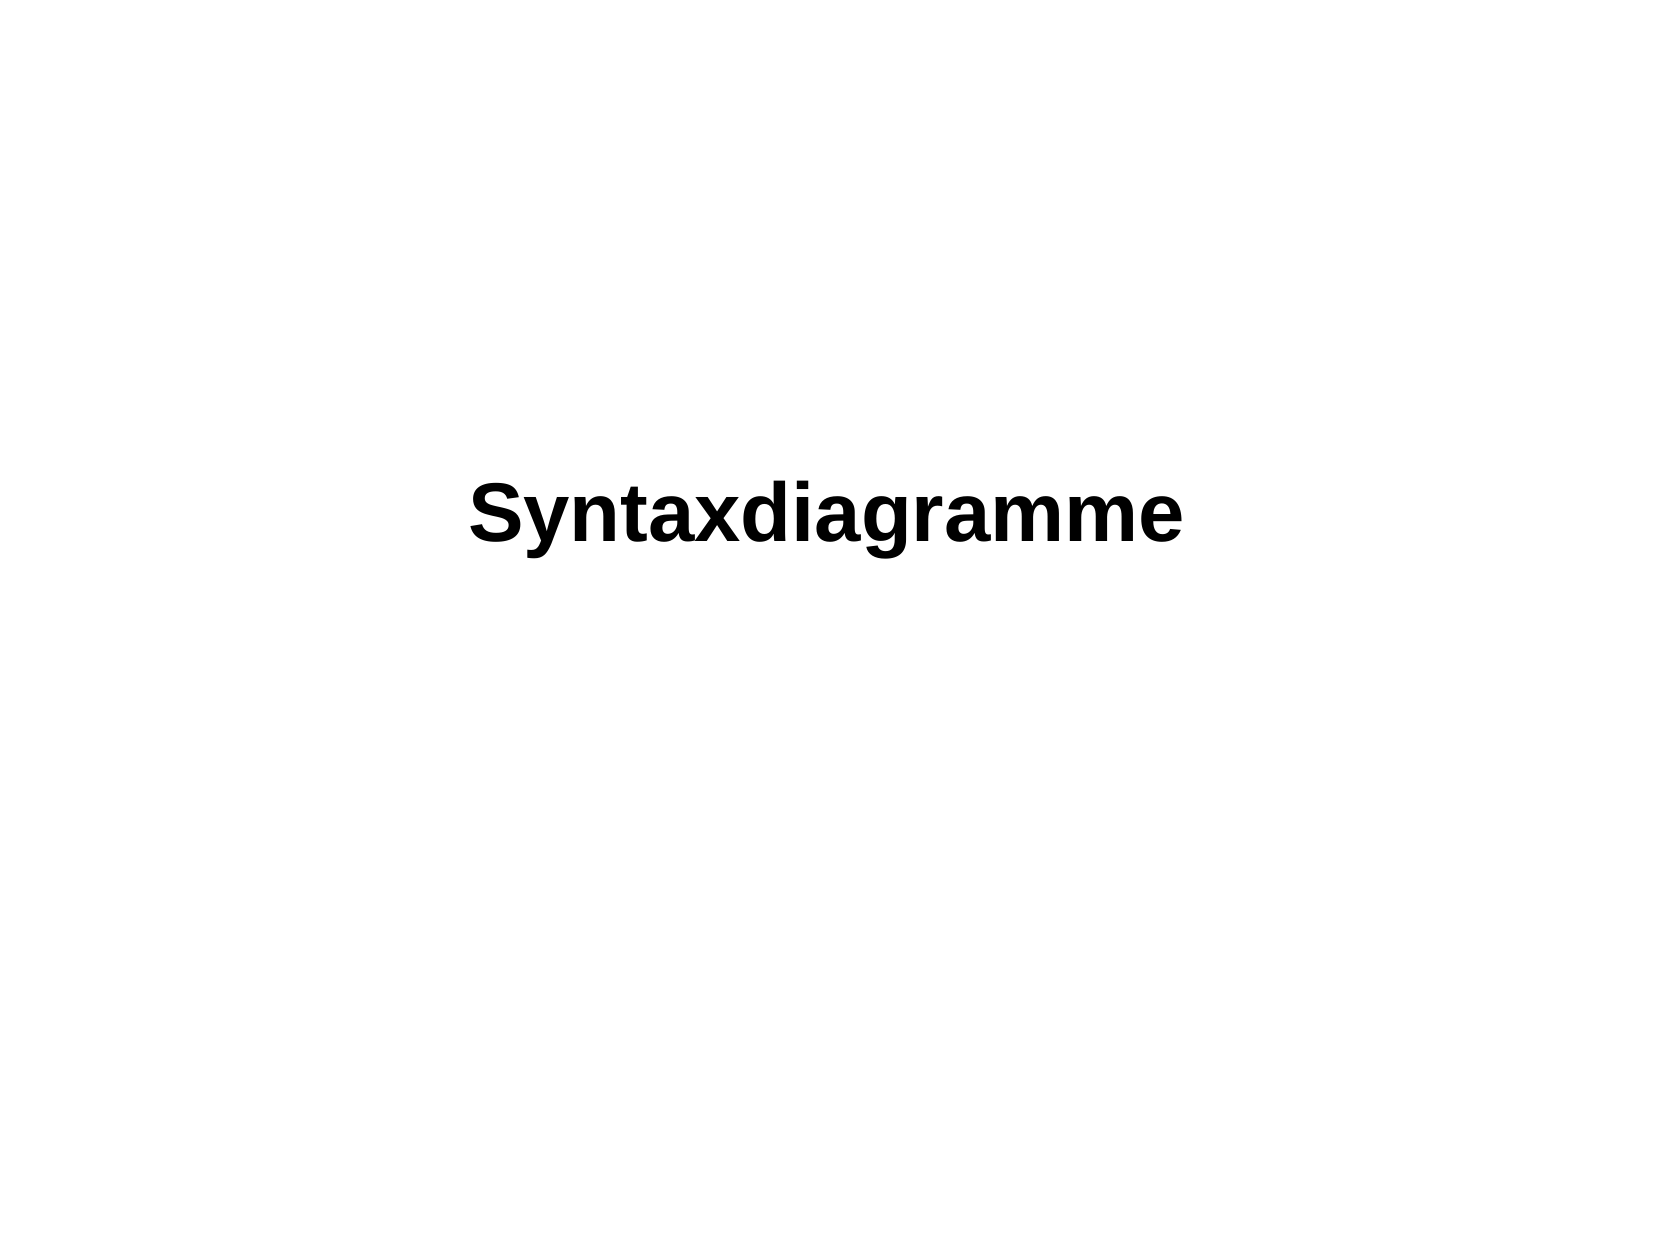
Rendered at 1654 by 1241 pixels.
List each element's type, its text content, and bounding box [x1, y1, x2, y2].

title Syntaxdiagramme [82, 417, 1571, 610]
